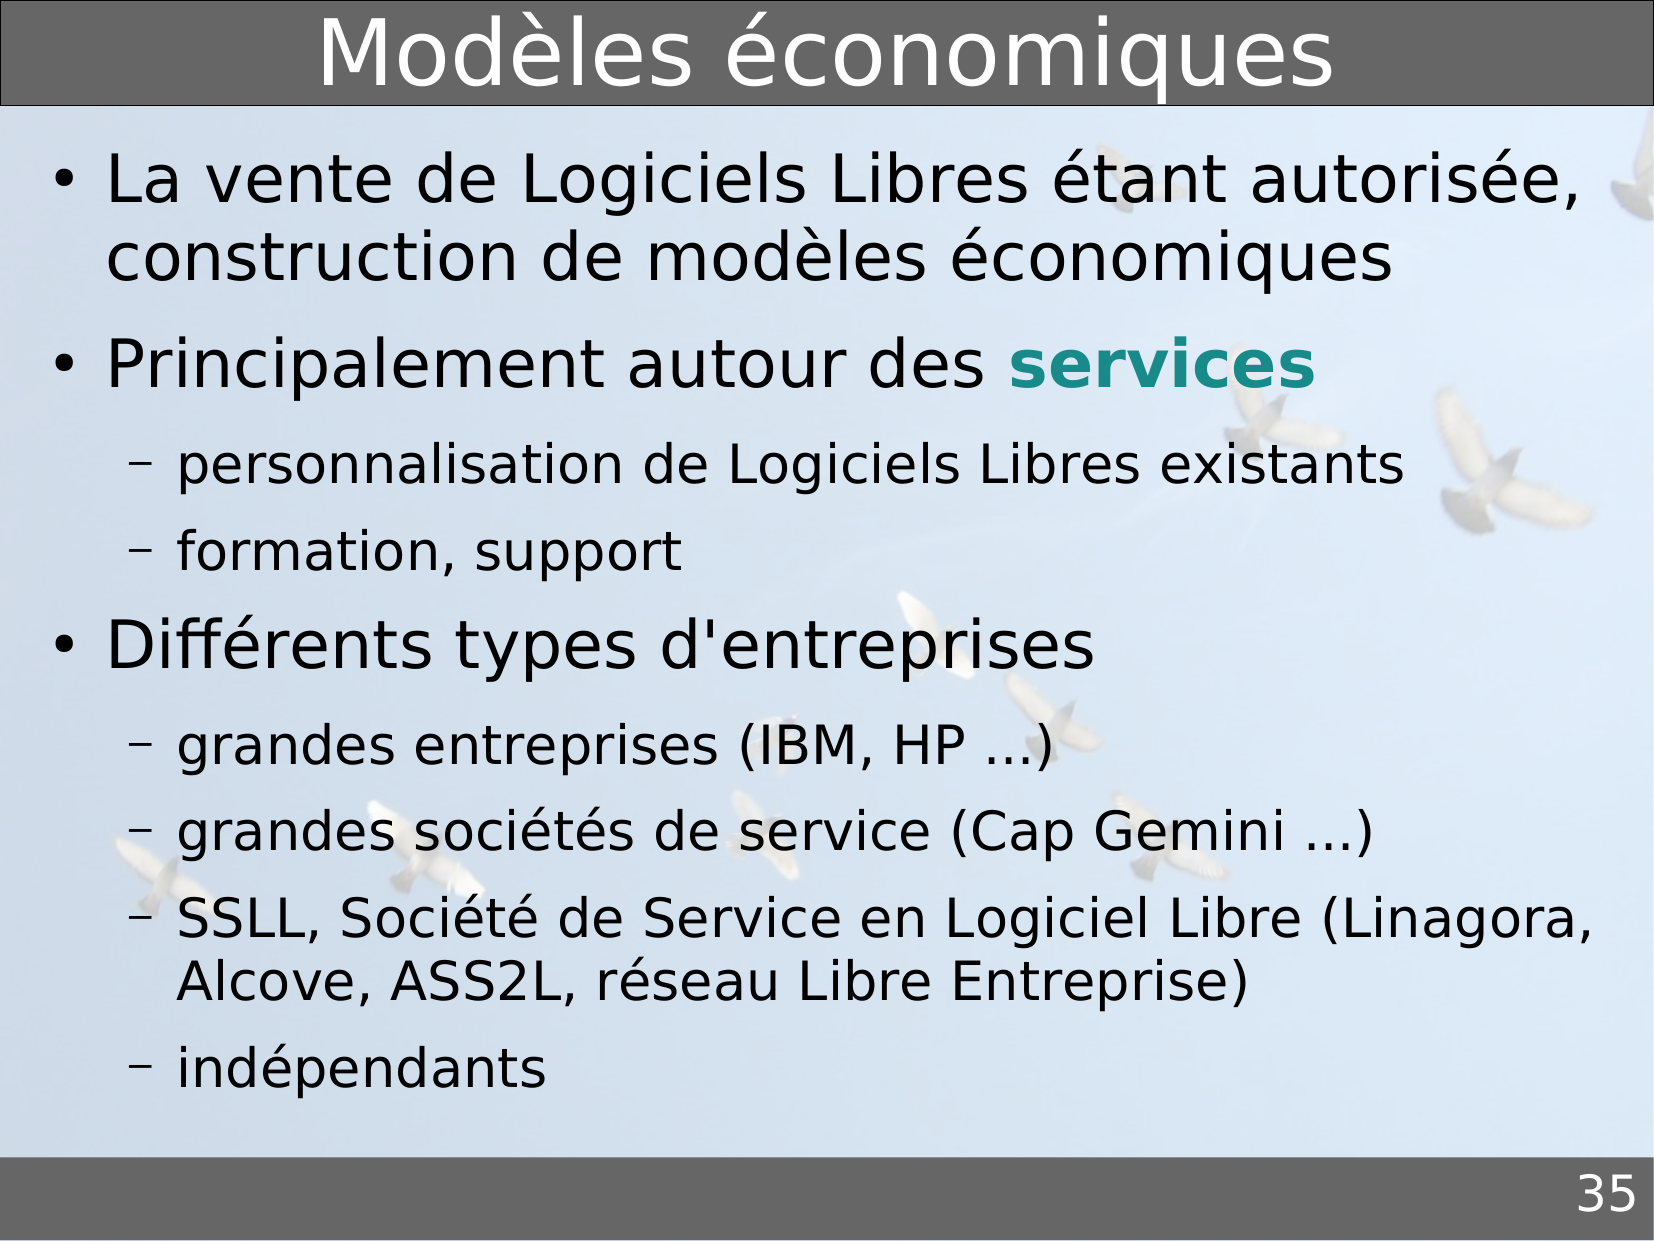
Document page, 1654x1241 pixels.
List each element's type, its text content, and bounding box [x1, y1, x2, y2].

list La vente de Logiciels Libres étant autorisée, construction de modèles économiques Principalement autour des services personnalisation de Logiciels Libres existants formation, support Différents types d'entreprises grandes entreprises (IBM, HP ...) grandes sociétés de service (Cap Gemini ...) SSLL, Société de Service en Logiciel Libre (Linagora, Alcove, ASS2L, réseau Libre Entreprise) indépendants [34, 140, 1627, 1129]
title Modèles économiques [0, 0, 1654, 108]
